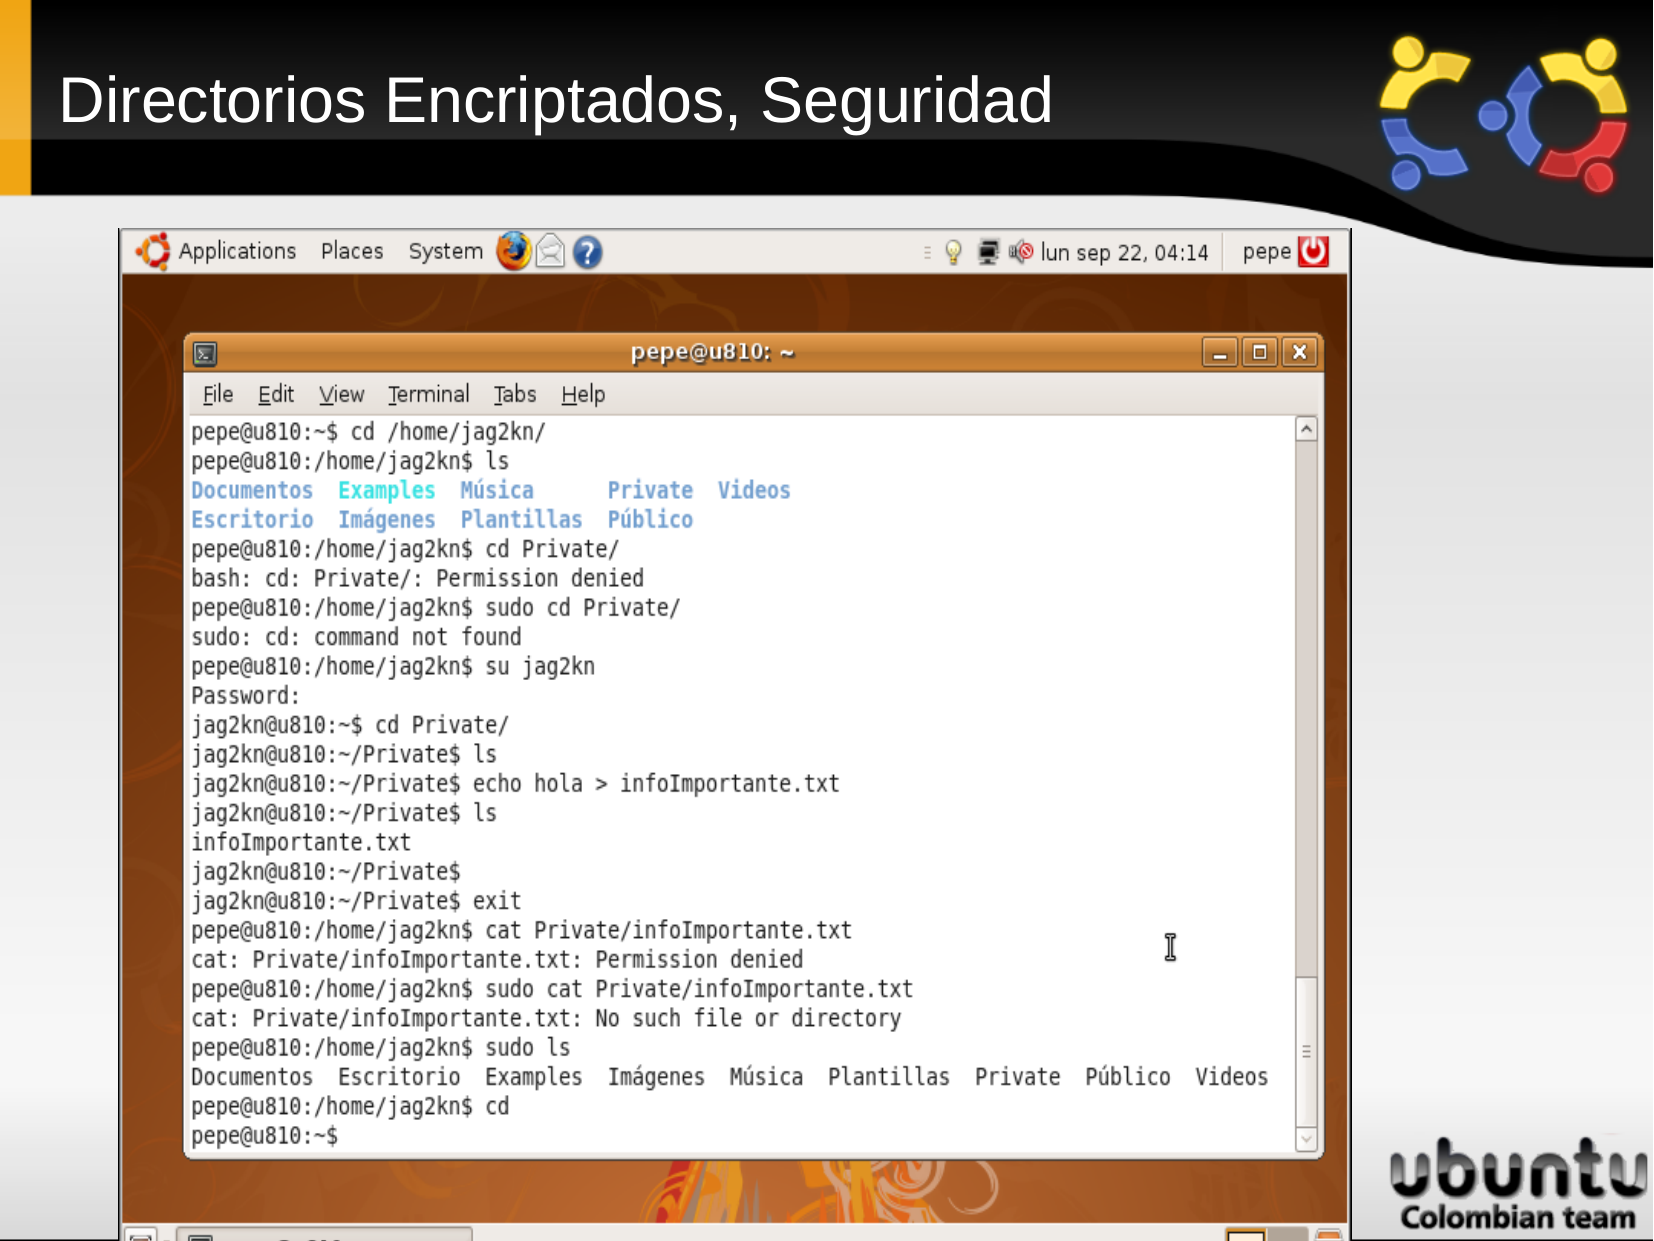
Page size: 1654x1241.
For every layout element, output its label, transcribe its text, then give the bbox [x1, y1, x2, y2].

picture [0, 0, 1653, 1241]
title Directorios Encriptados, Seguridad [59, 48, 1376, 153]
